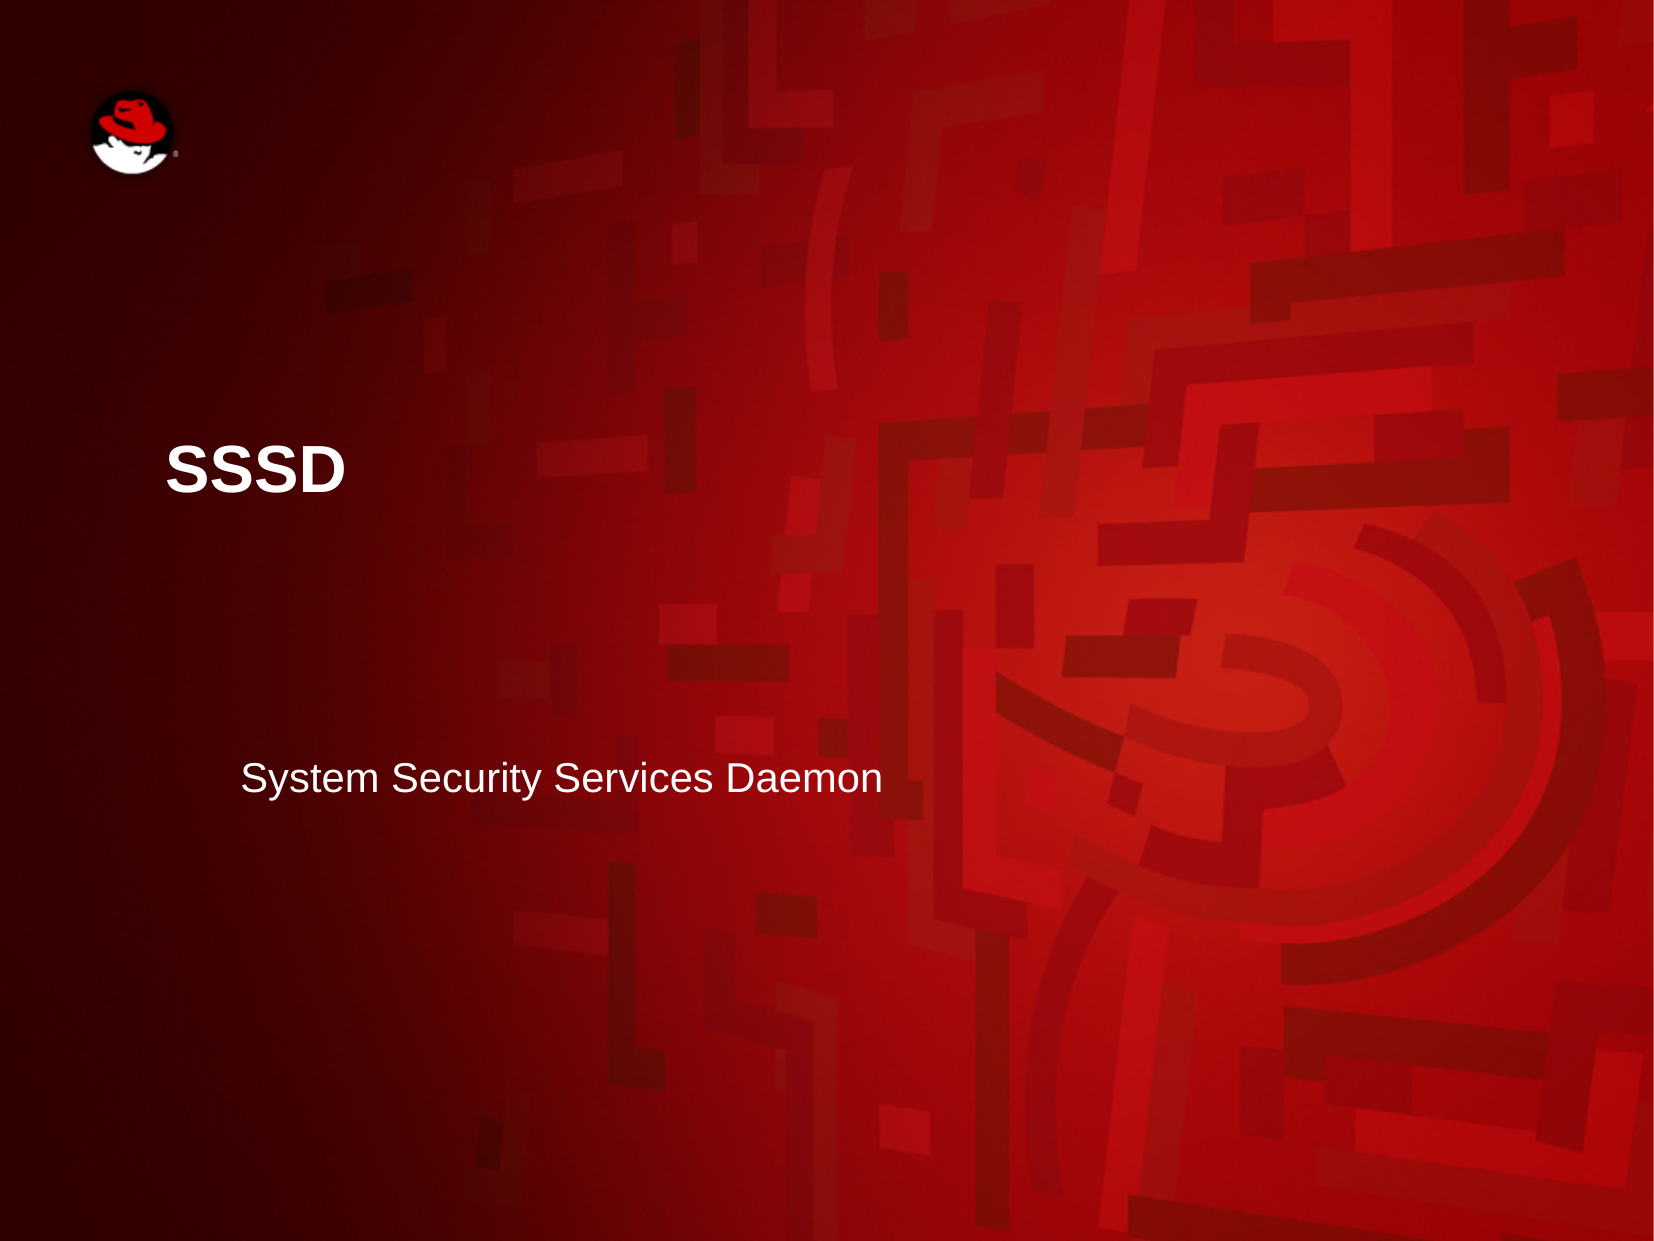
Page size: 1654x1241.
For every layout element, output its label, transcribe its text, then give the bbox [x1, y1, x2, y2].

list System Security Services Daemon [184, 754, 1007, 922]
picture [0, 0, 1654, 1241]
title SSSD [165, 374, 881, 564]
